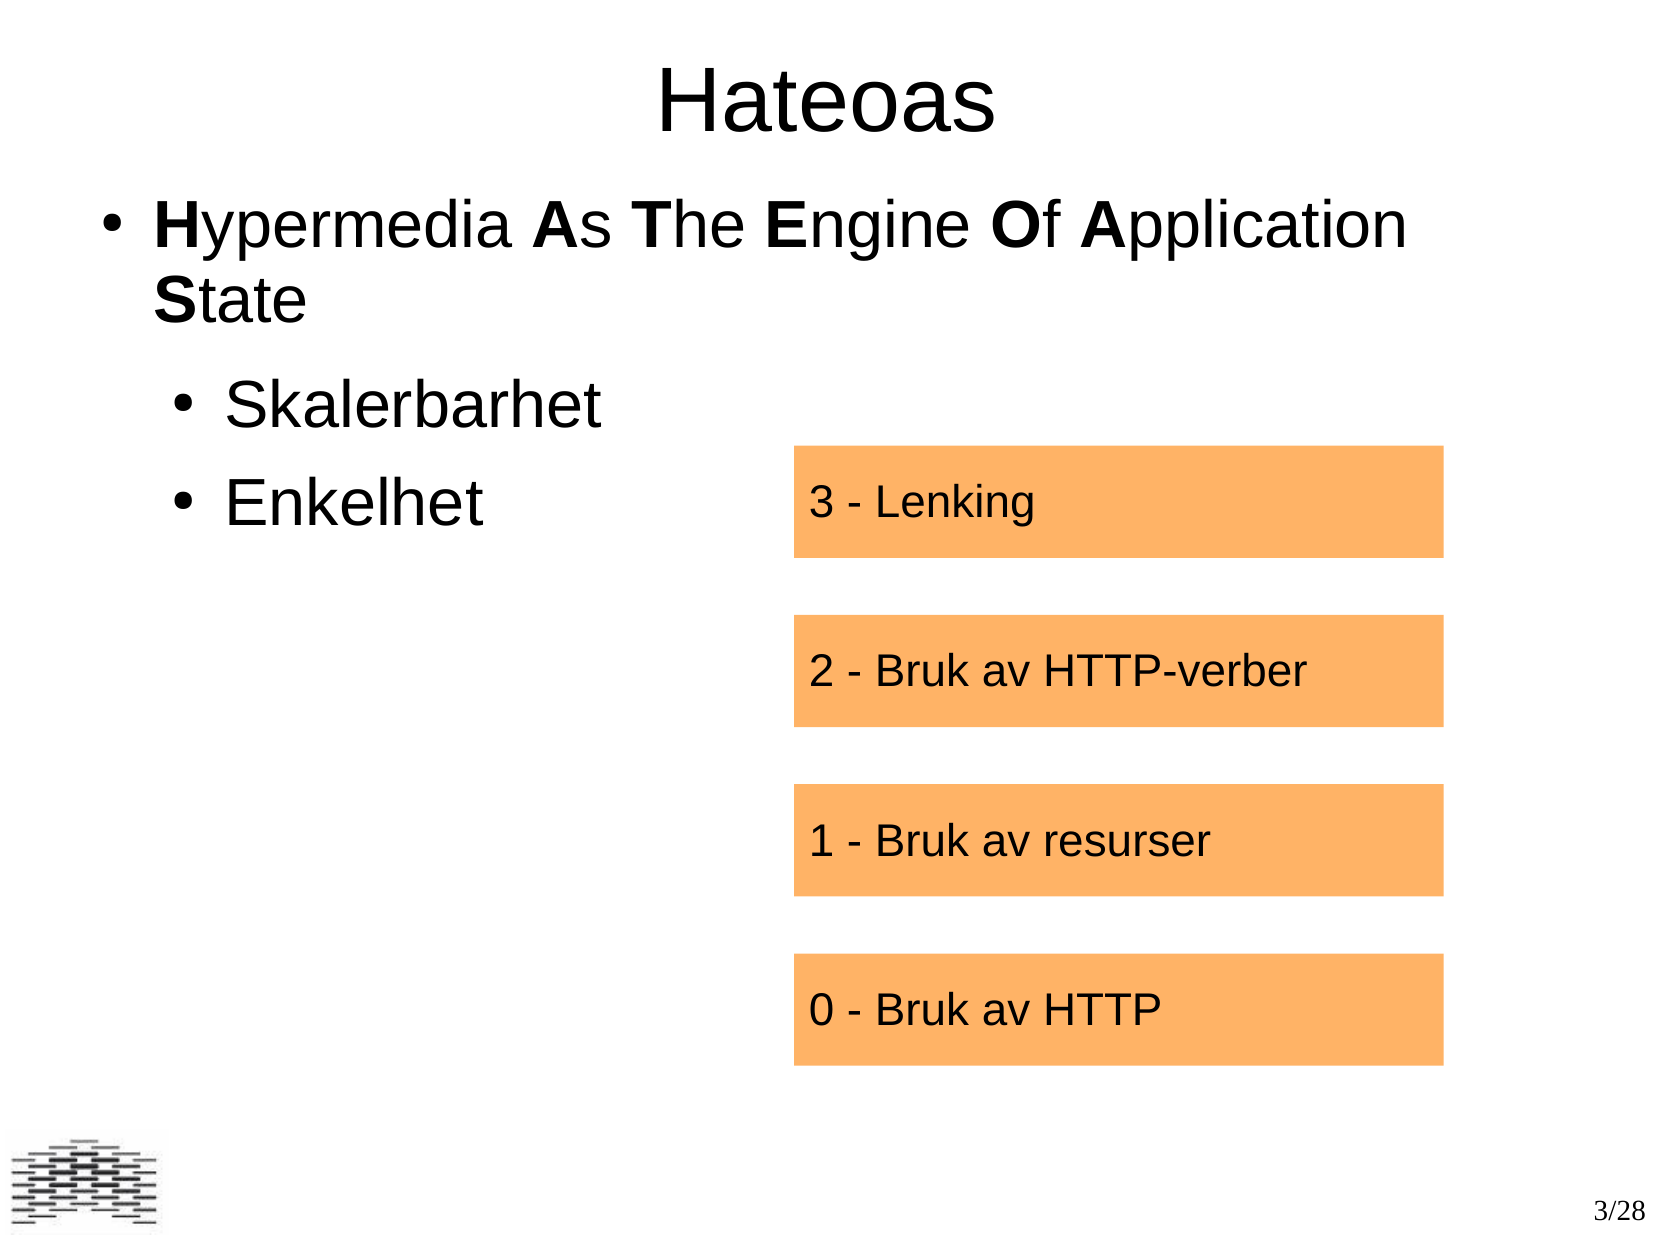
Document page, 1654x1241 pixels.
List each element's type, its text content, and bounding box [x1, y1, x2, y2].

picture [5, 1129, 169, 1235]
text_box 3 - Lenking [794, 445, 1444, 558]
text_box 2 - Bruk av HTTP-verber [794, 614, 1444, 728]
text_box 0 - Bruk av HTTP [794, 953, 1444, 1066]
list Hypermedia As The Engine Of Application State Skalerbarhet Enkelhet [82, 187, 1571, 1138]
title Hateoas [82, 48, 1571, 152]
text_box 1 - Bruk av resurser [794, 784, 1444, 897]
